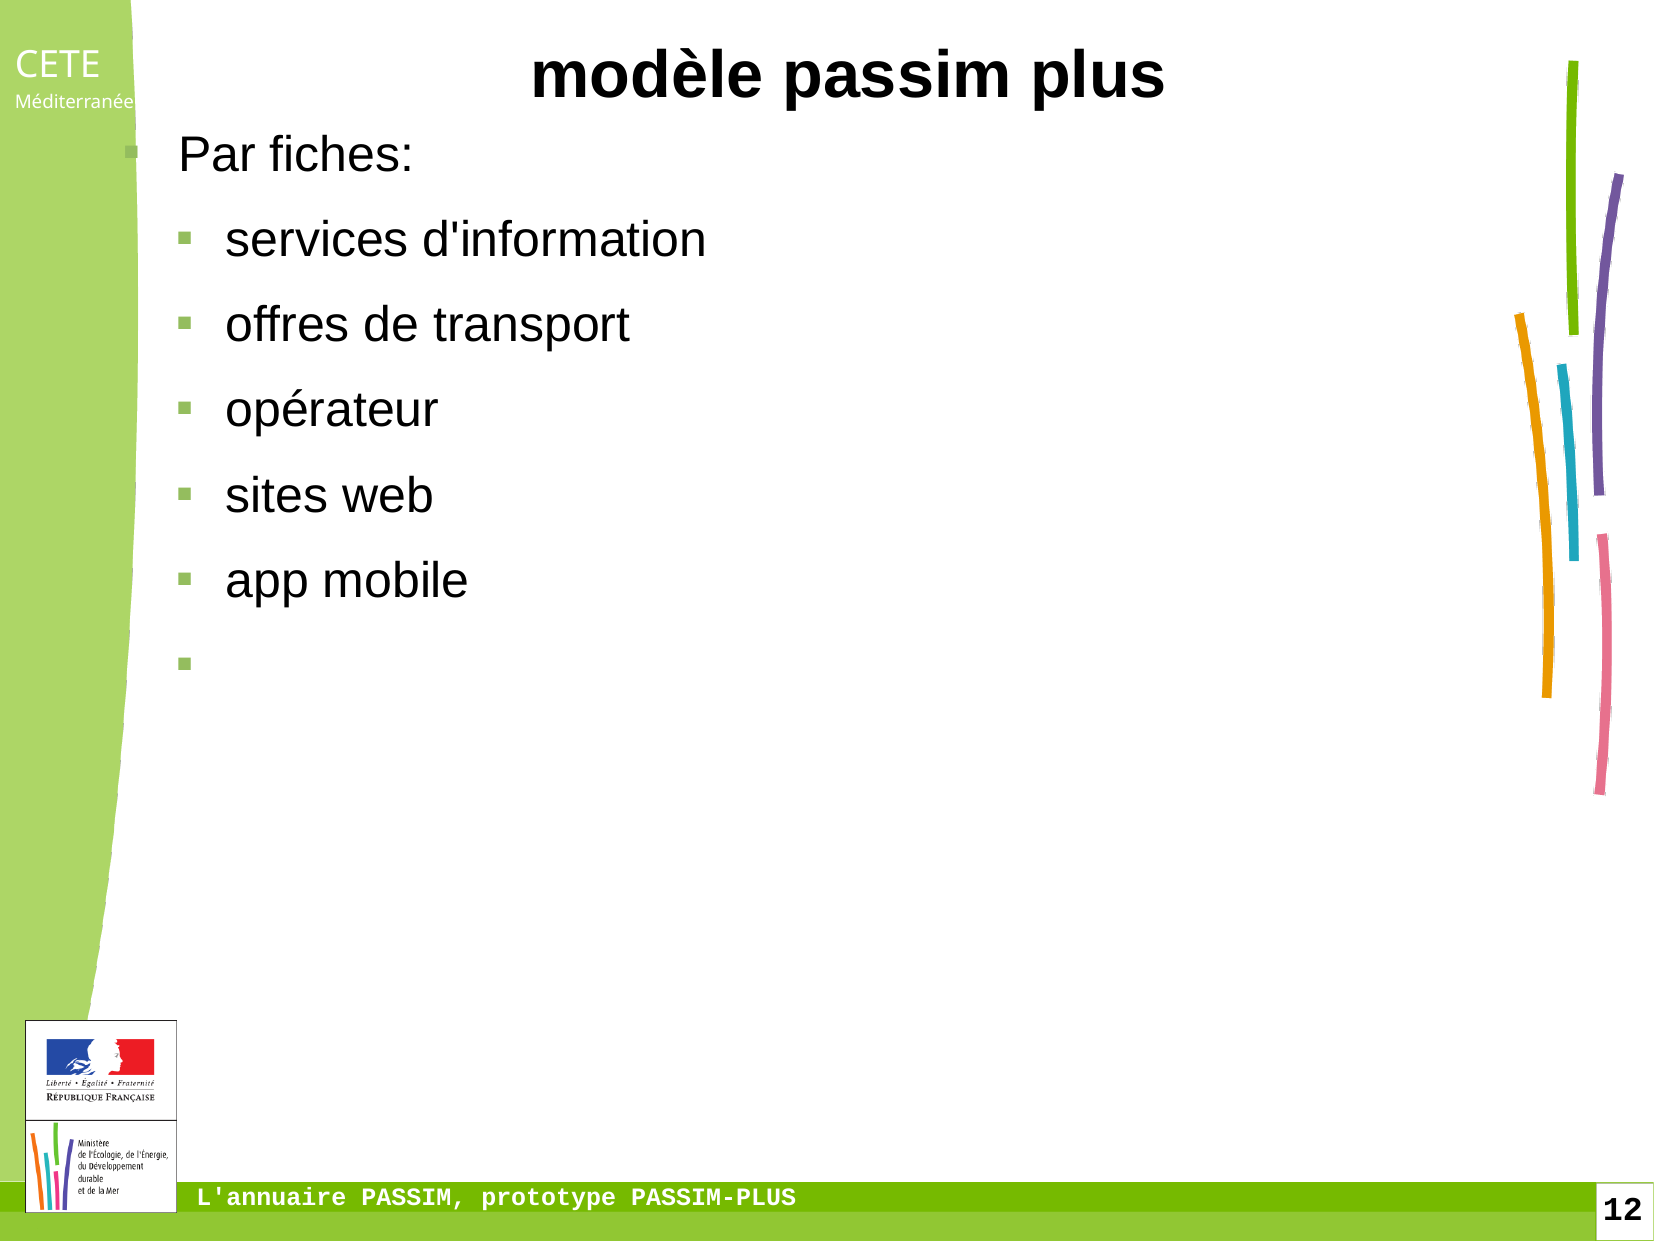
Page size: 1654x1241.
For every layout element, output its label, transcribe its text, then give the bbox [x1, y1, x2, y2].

text_box modèle passim plus [115, 37, 1583, 113]
text_box Par fiches: services d'information offres de transport opérateur sites web app mobile [107, 125, 1541, 1167]
picture [0, 0, 1654, 1241]
